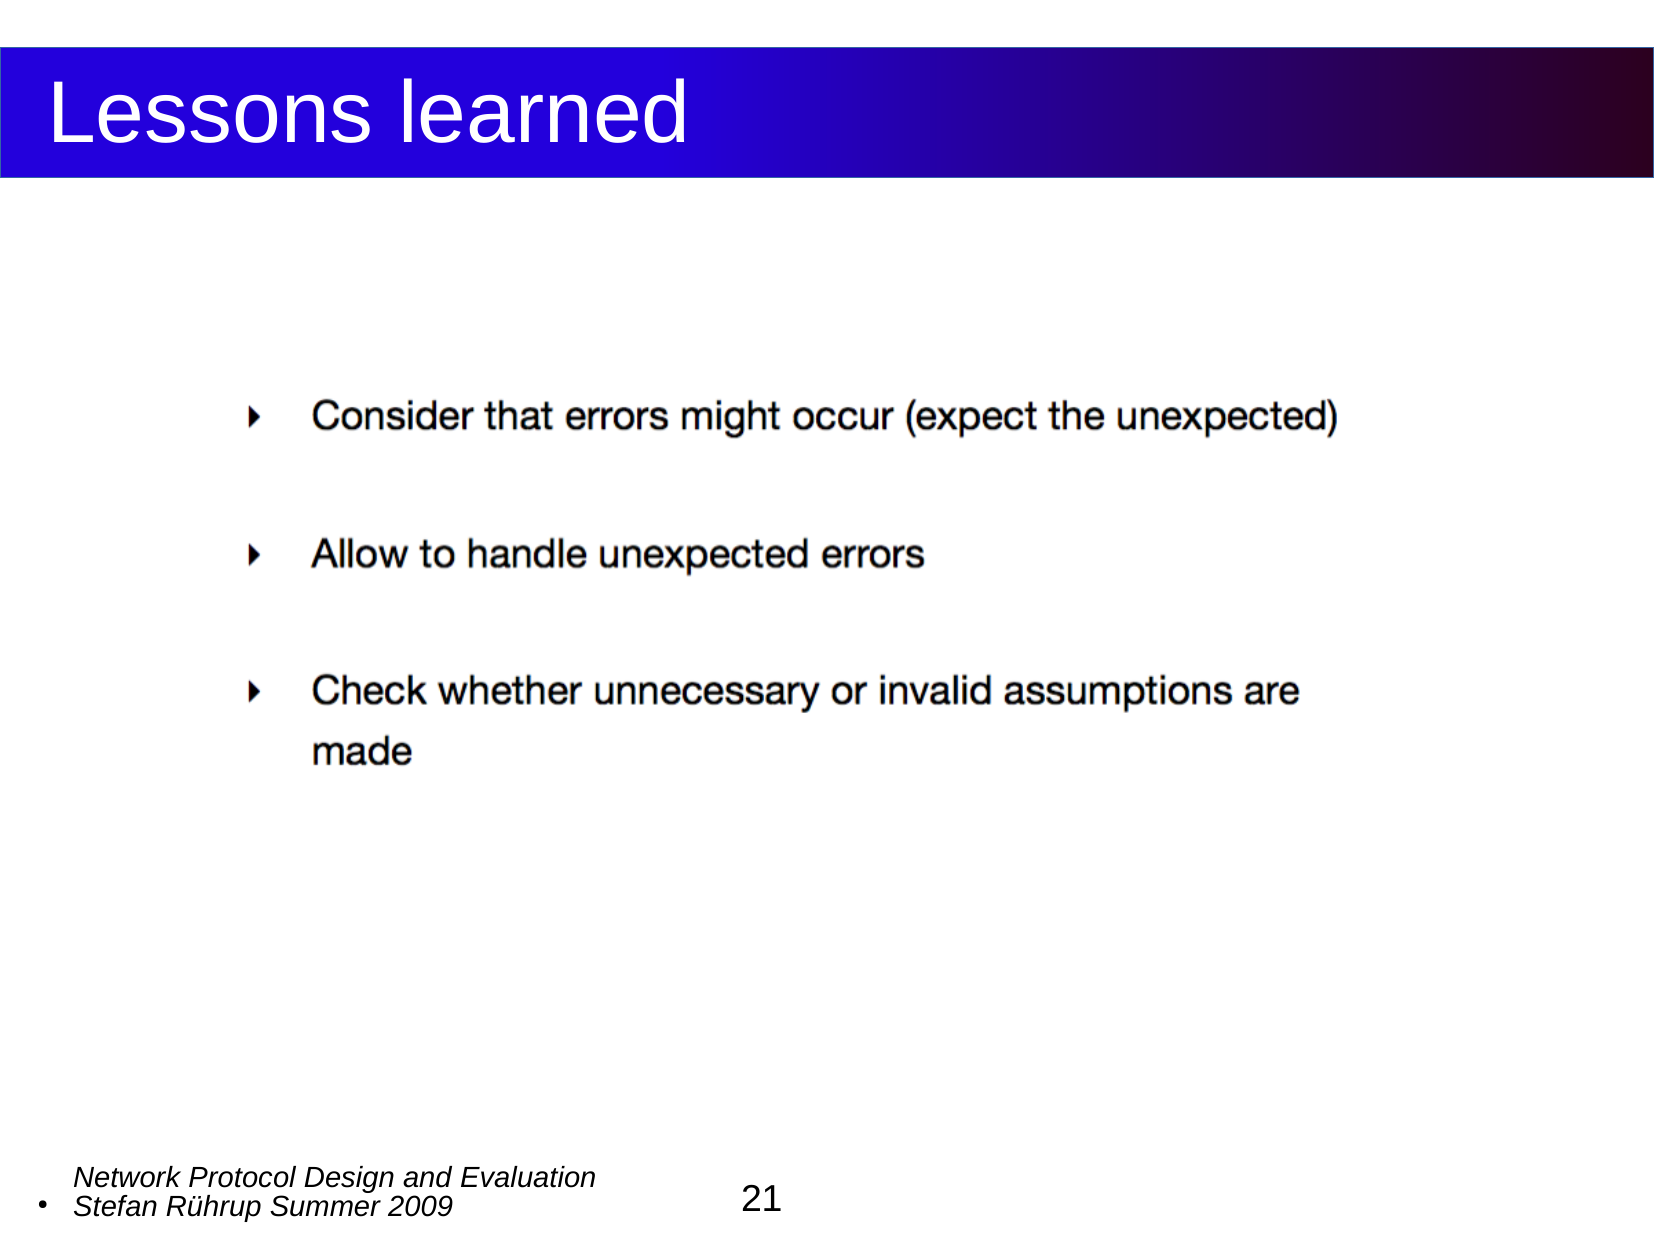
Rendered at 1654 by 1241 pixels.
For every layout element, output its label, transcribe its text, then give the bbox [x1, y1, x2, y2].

text_box Network Protocol Design and Evaluation Stefan Rührup Summer 2009 [37, 1163, 598, 1223]
title Lessons learned [47, 6, 1477, 225]
picture [59, 271, 1549, 1075]
